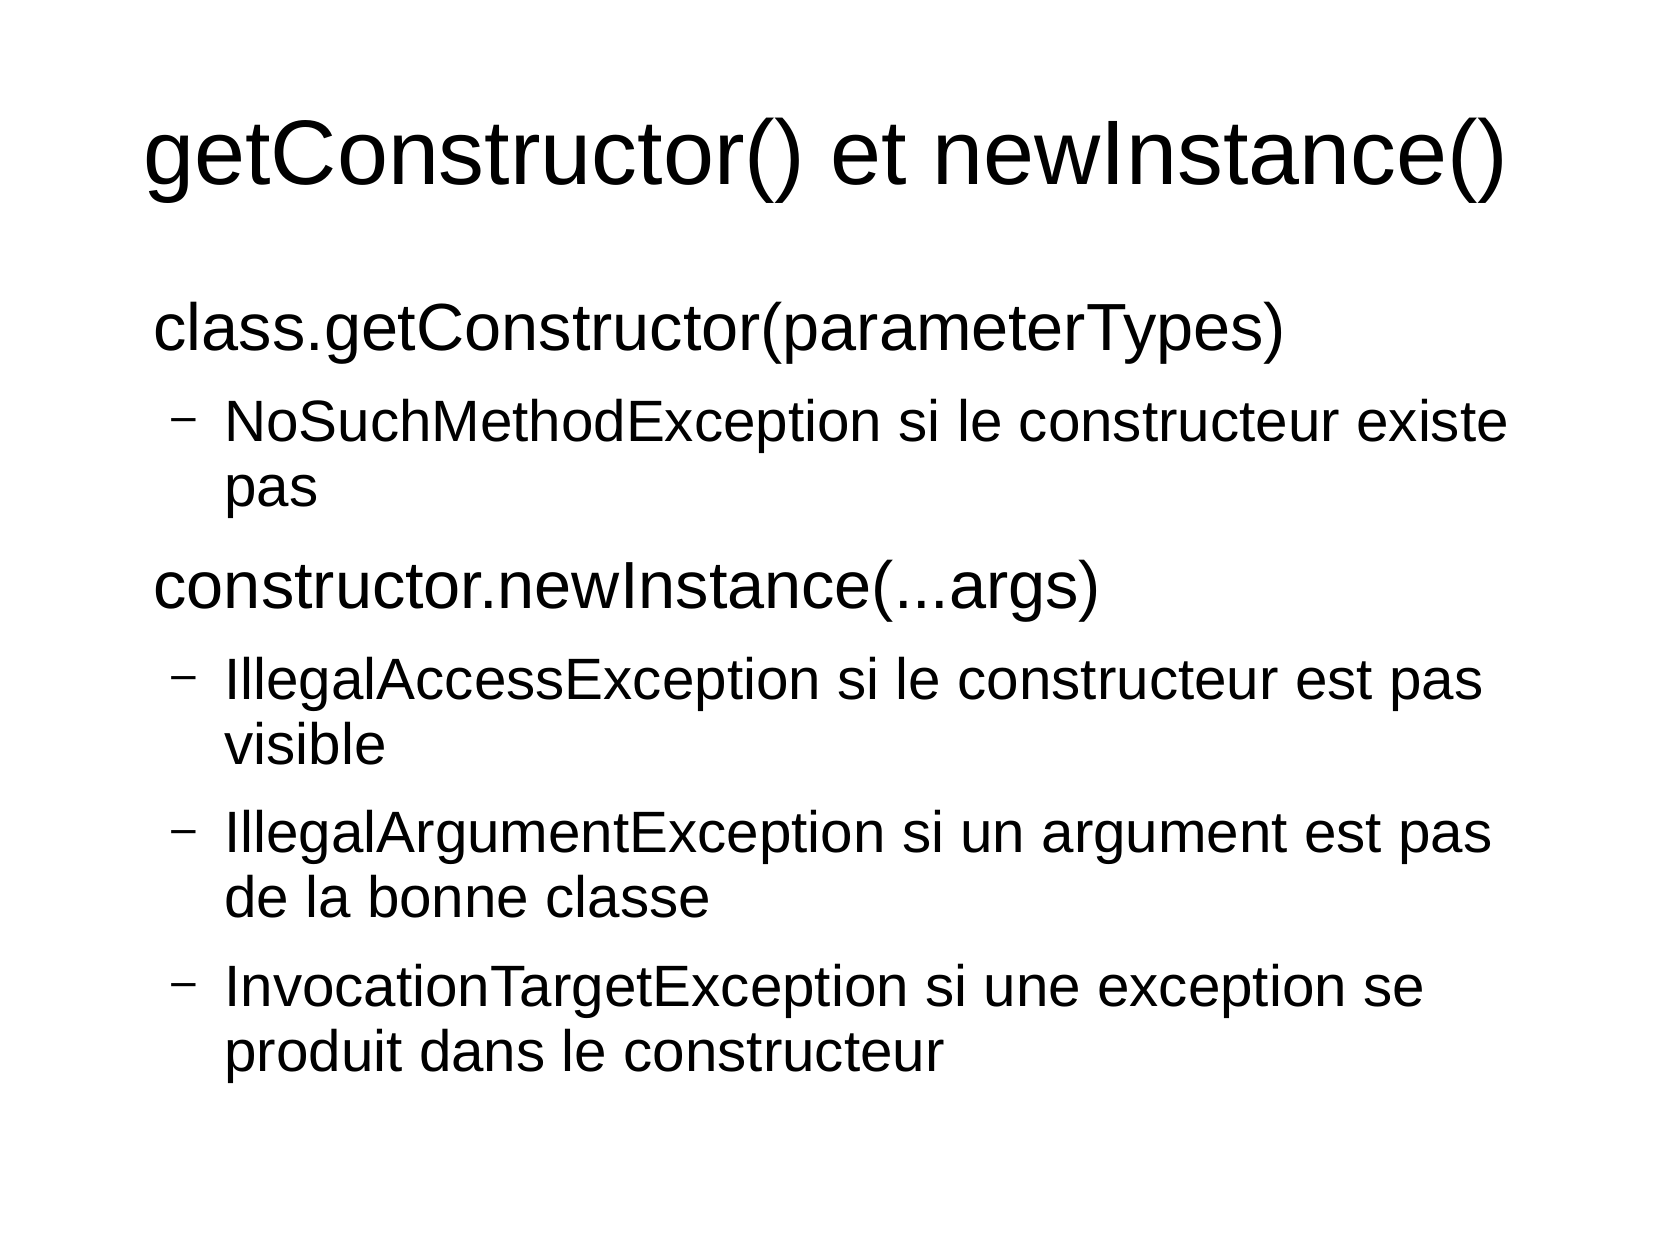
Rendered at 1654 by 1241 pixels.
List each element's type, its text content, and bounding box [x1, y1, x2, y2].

title getConstructor() et newInstance() [82, 49, 1571, 257]
list class.getConstructor(parameterTypes) NoSuchMethodException si le constructeur existe pas constructor.newInstance(...args) IllegalAccessException si le constructeur est pas visible IllegalArgumentException si un argument est pas de la bonne classe InvocationTargetException si une exception se produit dans le constructeur [82, 290, 1571, 1126]
